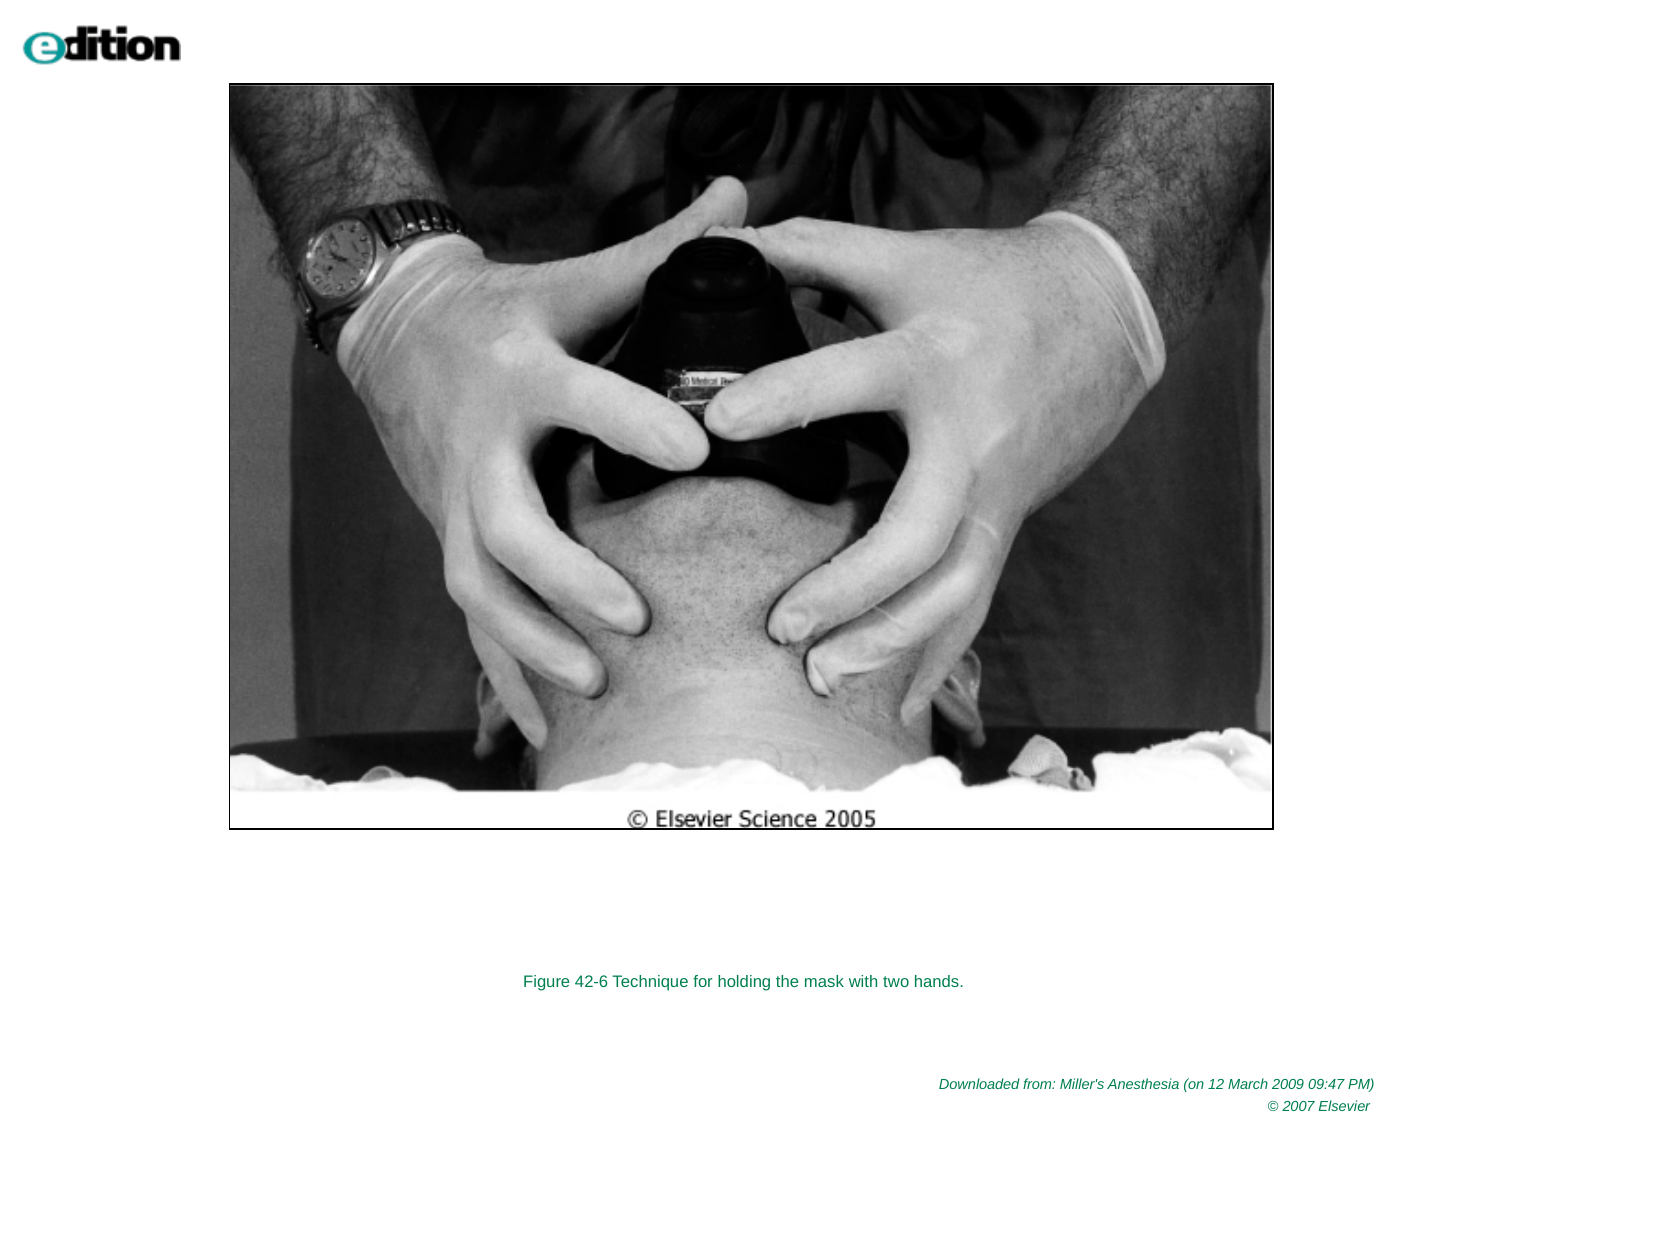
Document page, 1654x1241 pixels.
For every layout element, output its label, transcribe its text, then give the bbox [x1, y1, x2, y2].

text_box Figure 42-6 Technique for holding the mask with two hands. [100, 964, 1388, 999]
text_box © 2007 Elsevier [656, 1090, 1389, 1122]
picture [230, 84, 1273, 829]
text_box Downloaded from: Miller's Anesthesia (on 12 March 2009 09:47 PM) [657, 1069, 1390, 1101]
picture [17, 18, 181, 71]
